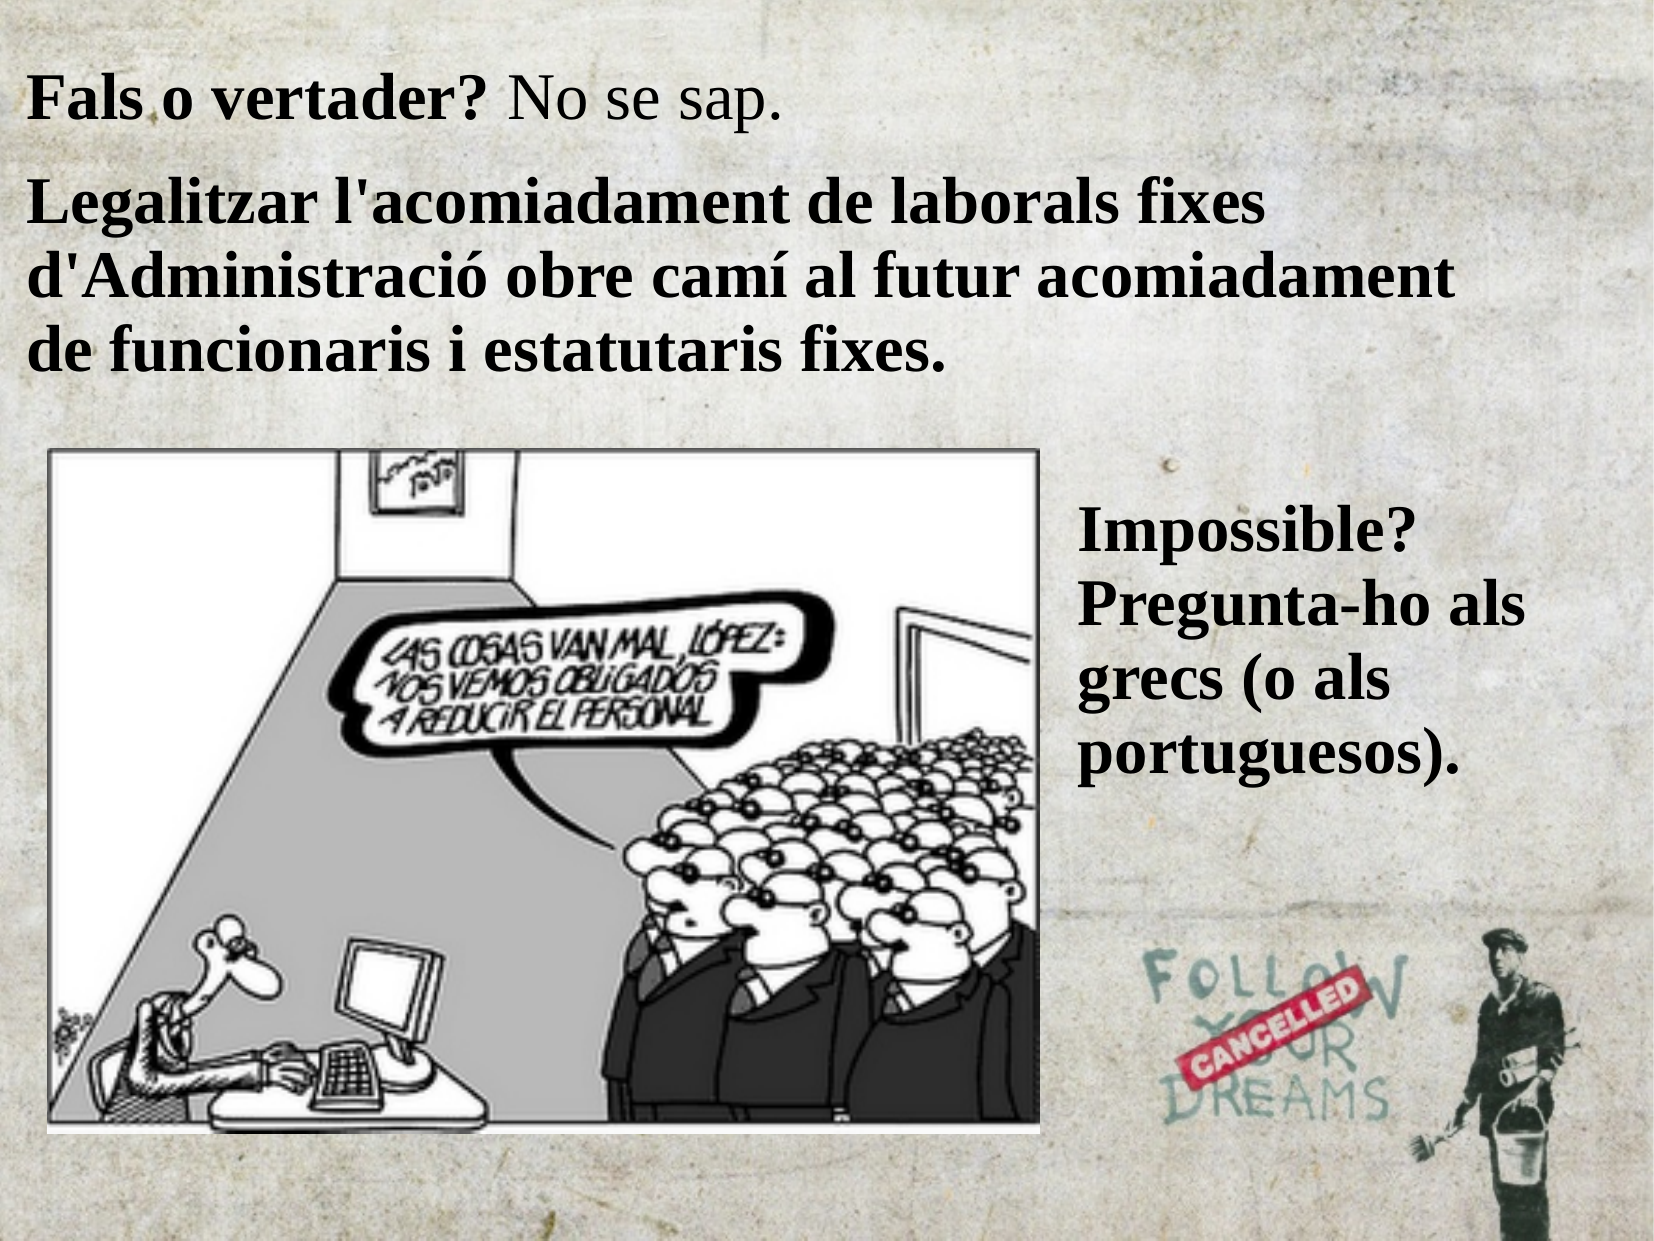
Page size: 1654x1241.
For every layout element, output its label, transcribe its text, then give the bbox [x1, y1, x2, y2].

list Fals o vertader? No se sap. Legalitzar l'acomiadament de laborals fixes d'Administració obre camí al futur acomiadament de funcionaris i estatutaris fixes. [26, 60, 1482, 402]
text_box Impossible? Pregunta-ho als grecs (o als portuguesos). [1062, 484, 1595, 804]
picture [0, 0, 1654, 1241]
